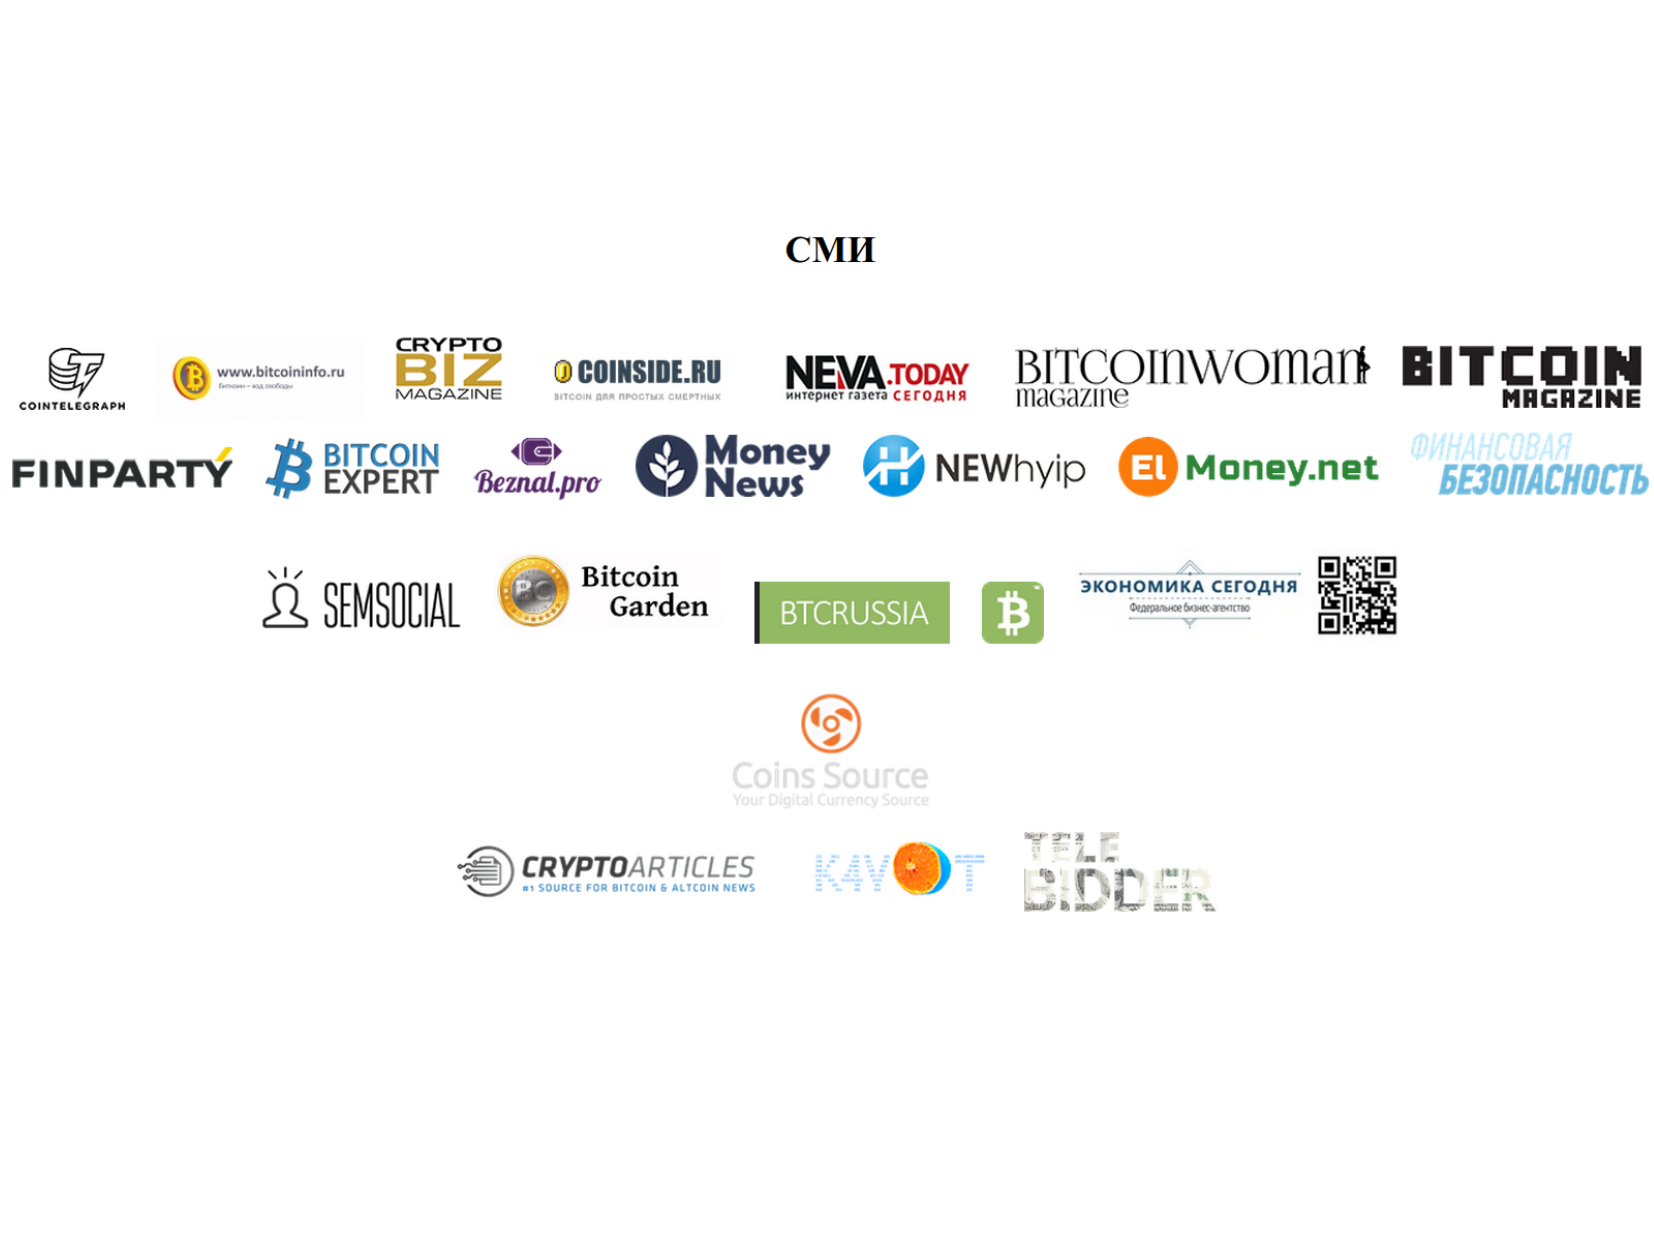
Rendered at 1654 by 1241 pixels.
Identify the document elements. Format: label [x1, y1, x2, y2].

picture [5, 141, 1654, 1072]
